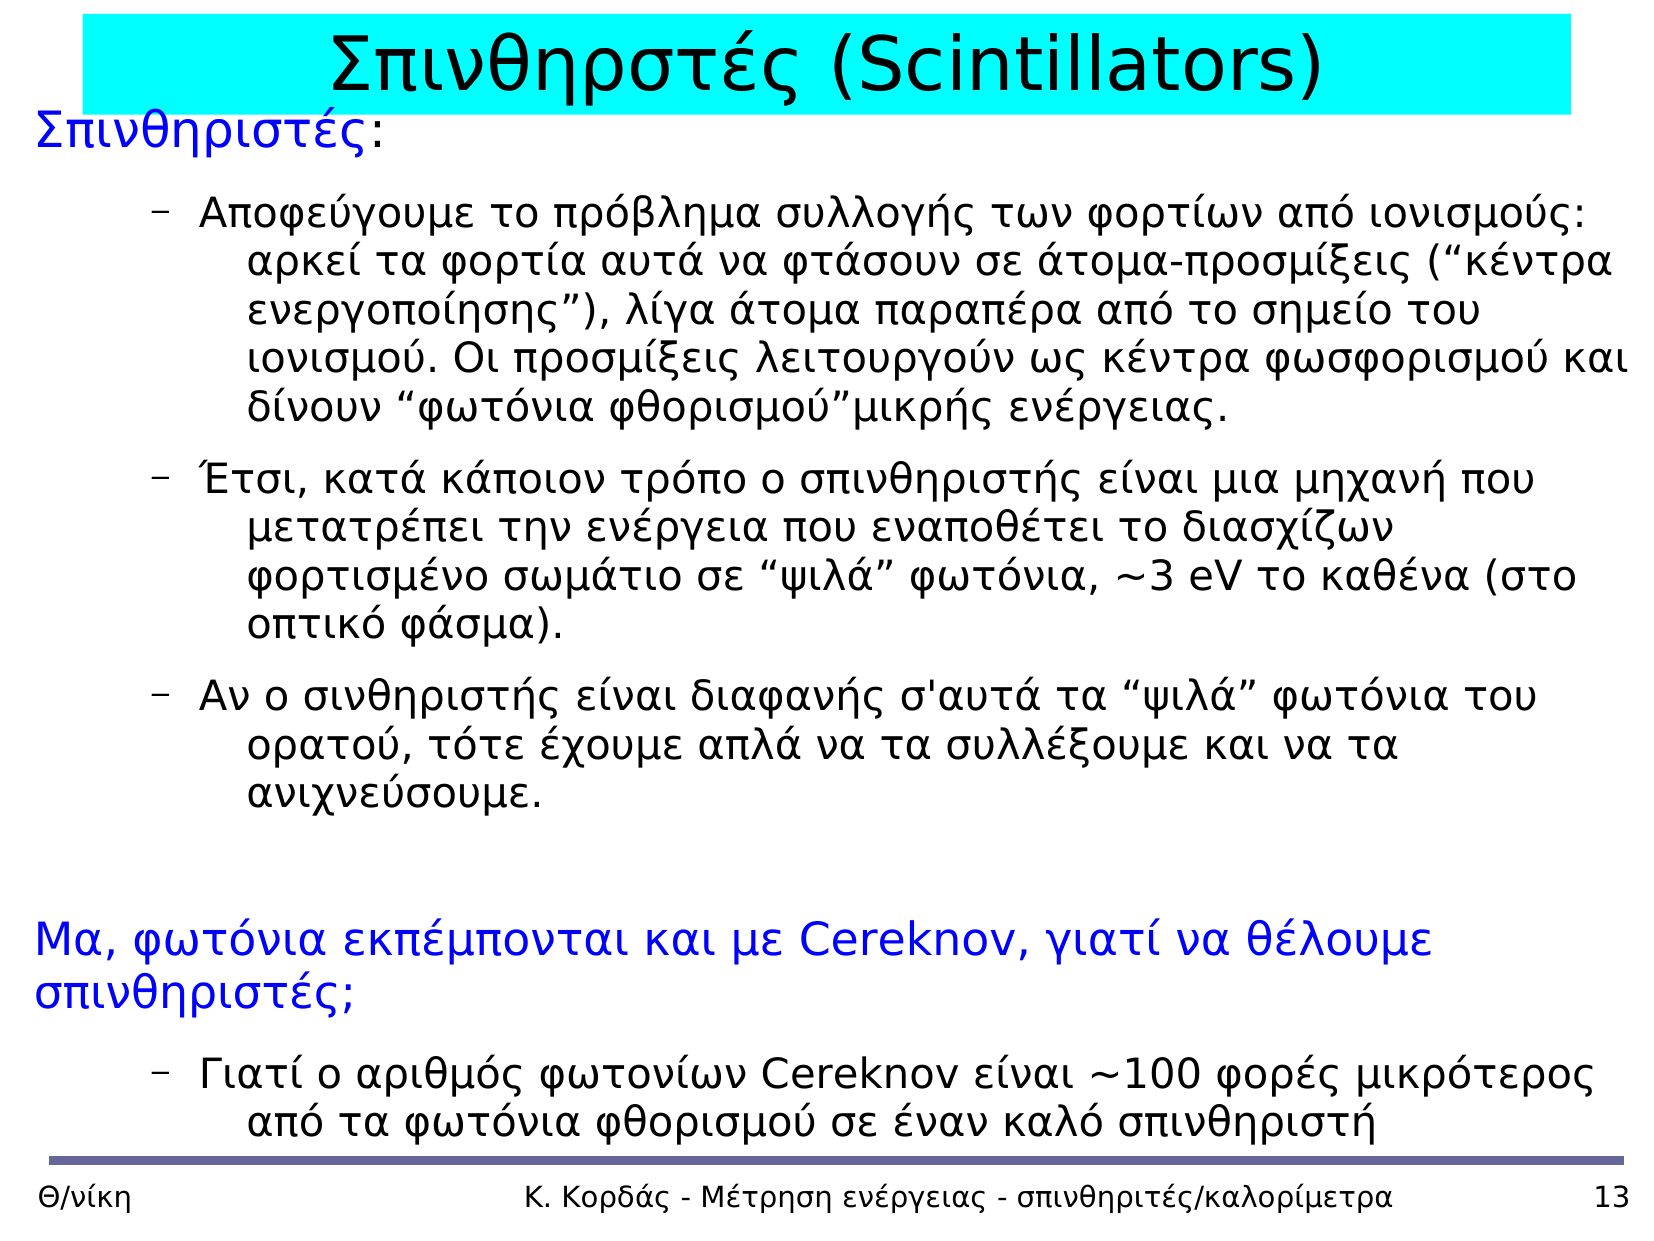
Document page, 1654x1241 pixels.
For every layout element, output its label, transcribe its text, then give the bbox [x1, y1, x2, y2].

title Σπινθηρστές (Scintillators) [82, 13, 1571, 100]
list Σπινθηριστές: Αποφεύγουμε το πρόβλημα συλλογής των φορτίων από ιονισμούς: αρκεί τα φορτία αυτά να φτάσουν σε άτομα-προσμίξεις (“κέντρα ενεργοποίησης”), λίγα άτομα παραπέρα από το σημείο του ιονισμού. Οι προσμίξεις λειτουργούν ως κέντρα φωσφορισμού και δίνουν “φωτόνια φθορισμού”μικρής ενέργειας. Έτσι, κατά κάποιον τρόπο ο σπινθηριστής είναι μια μηχανή που μετατρέπει την ενέργεια που εναποθέτει το διασχίζων φορτισμένο σωμάτιο σε “ψιλά” φωτόνια, ~3 eV το καθένα (στο οπτικό φάσμα). Αν ο σινθηριστής είναι διαφανής σ'αυτά τα “ψιλά” φωτόνια του ορατού, τότε έχουμε απλά να τα συλλέξουμε και να τα ανιχνεύσουμε. Μα, φωτόνια εκπέμπονται και με Cereknov, γιατί να θέλουμε σπινθηριστές; Γιατί ο αριθμός φωτονίων Cereknov είναι ~100 φορές μικρότερος από τα φωτόνια φθορισμού σε έναν καλό σπινθηριστή [0, 100, 1631, 1156]
